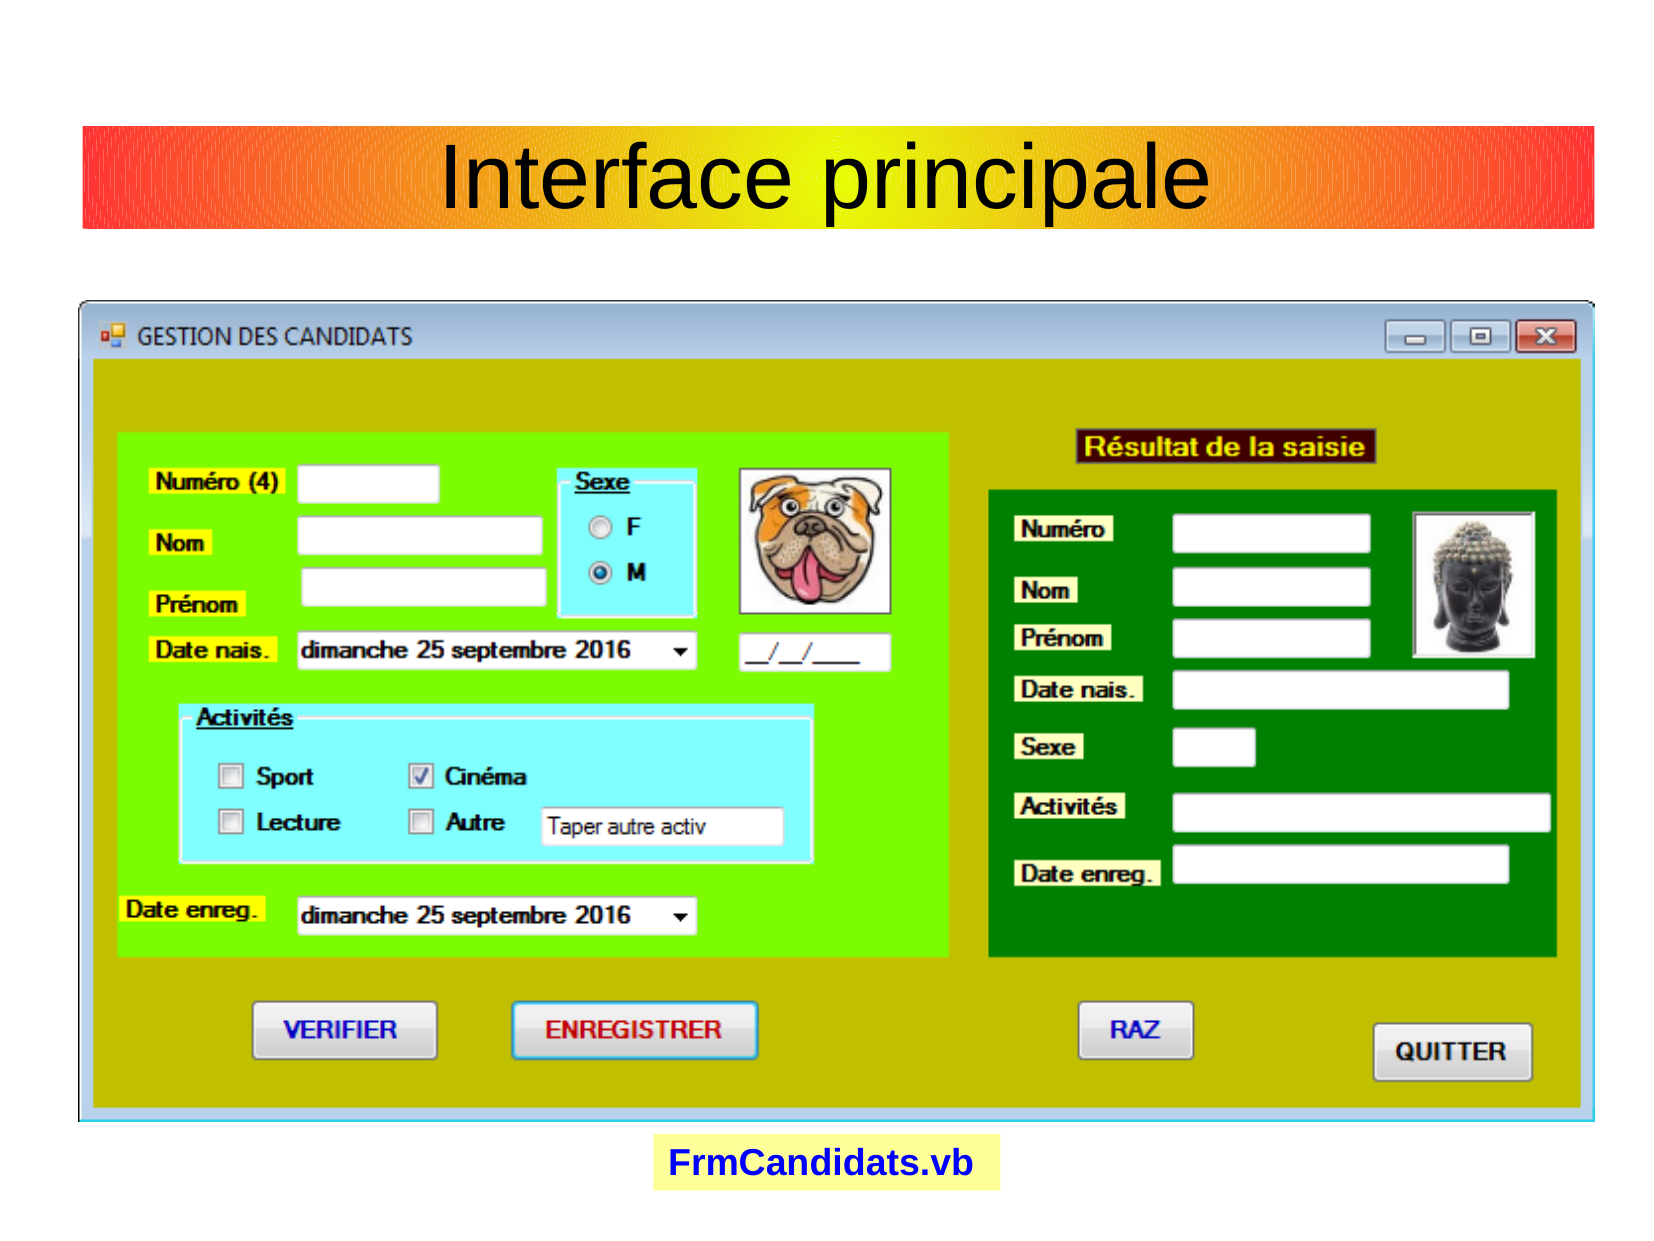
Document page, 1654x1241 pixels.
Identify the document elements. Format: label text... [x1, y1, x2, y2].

text_box FrmCandidats.vb [653, 1133, 1001, 1191]
picture [78, 300, 1595, 1123]
title Interface principale [82, 126, 1595, 229]
